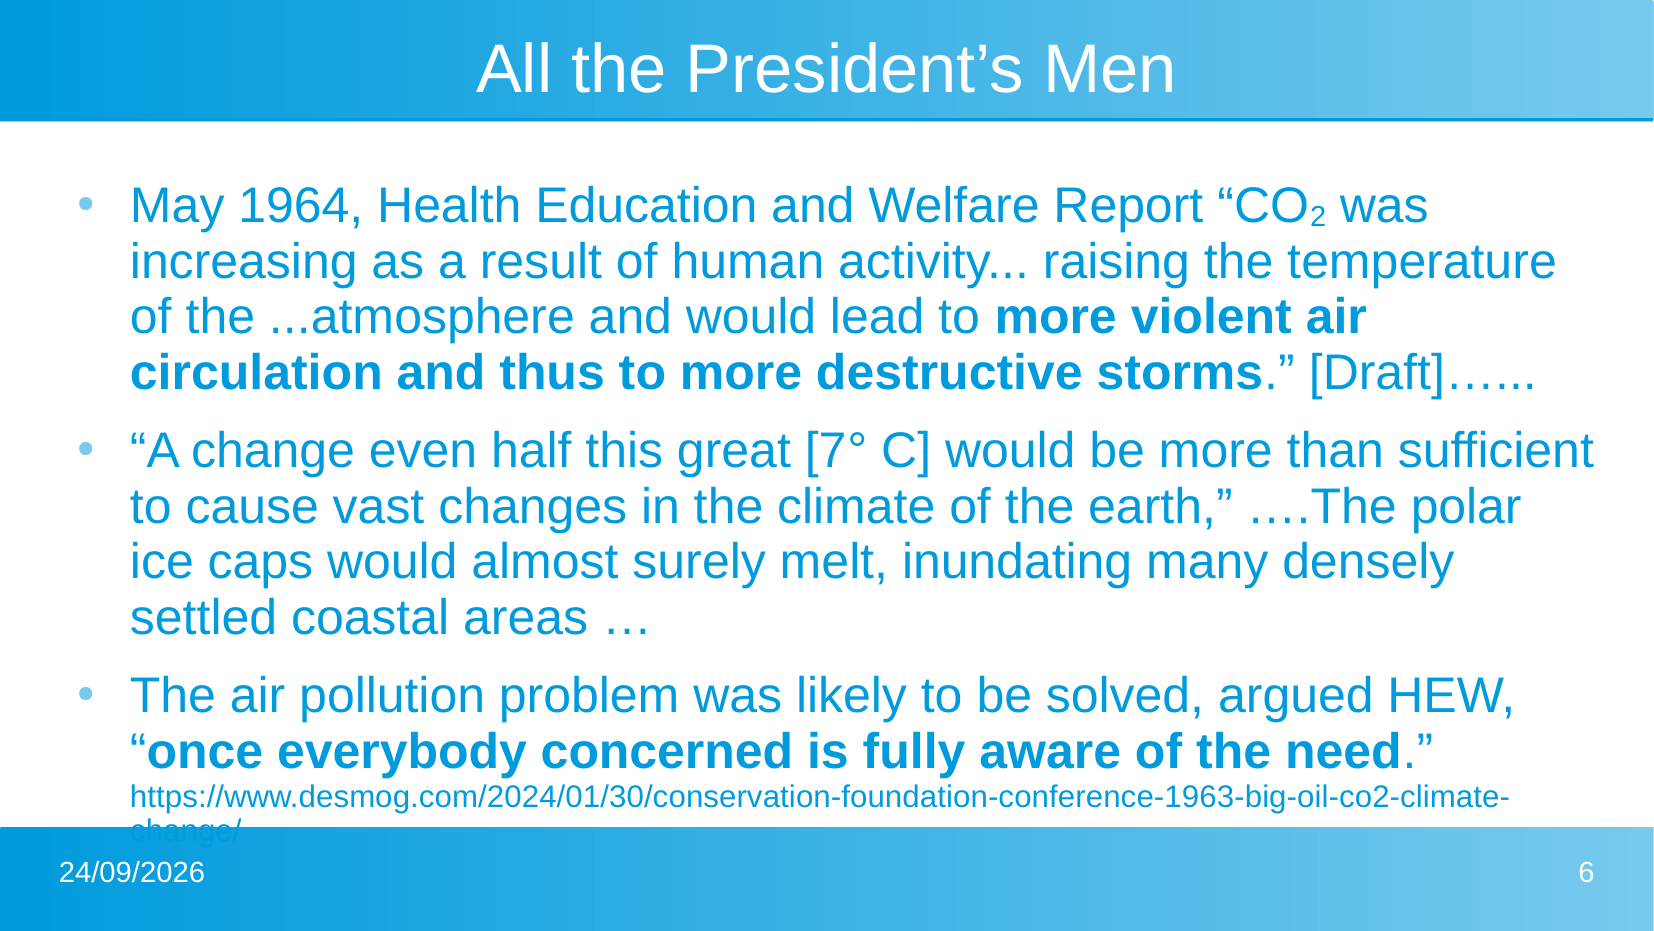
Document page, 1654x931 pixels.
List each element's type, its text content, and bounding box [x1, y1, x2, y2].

list May 1964, Health Education and Welfare Report “CO2 was increasing as a result of human activity... raising the temperature of the ...atmosphere and would lead to more violent air circulation and thus to more destructive storms.” [Draft]…... “A change even half this great [7° C] would be more than sufficient to cause vast changes in the climate of the earth,” ….The polar ice caps would almost surely melt, inundating many densely settled coastal areas … The air pollution problem was likely to be solved, argued HEW, “once everybody concerned is fully aware of the need.” https://www.desmog.com/2024/01/30/conservation-foundation-conference-1963-big-oil-co2-climate-change/ [59, 177, 1595, 768]
title All the President’s Men [59, 29, 1595, 108]
